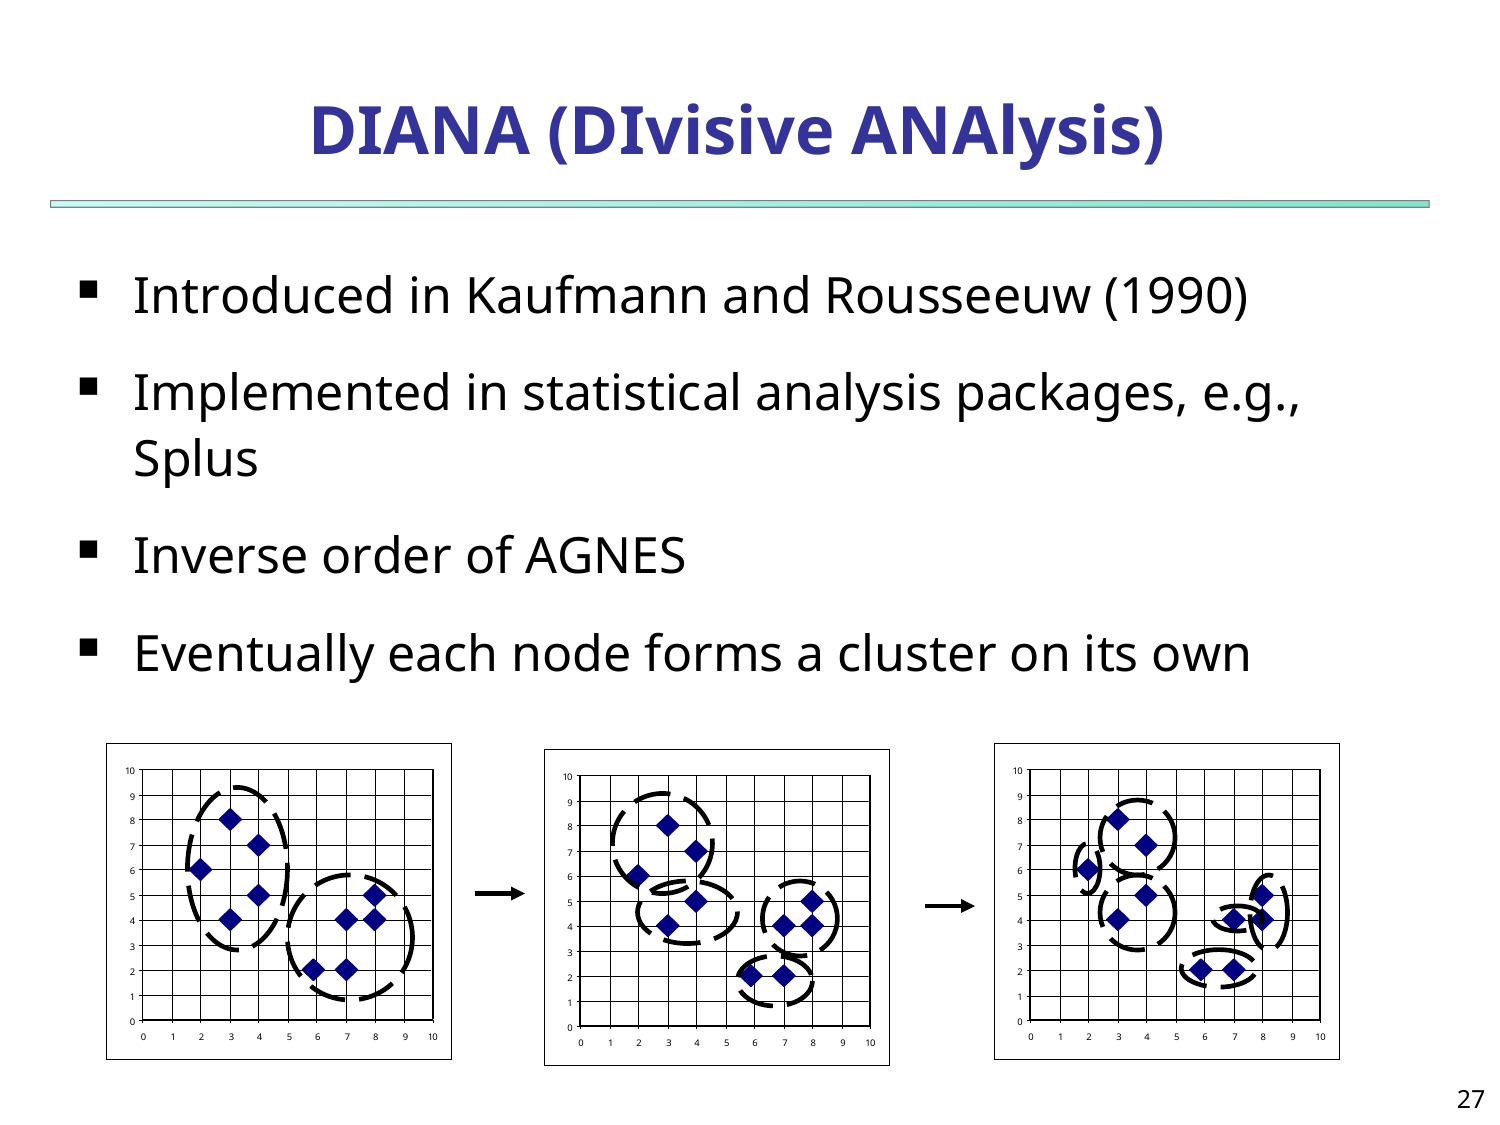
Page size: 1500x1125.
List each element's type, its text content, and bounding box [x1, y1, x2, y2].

list Introduced in Kaufmann and Rousseeuw (1990) Implemented in statistical analysis packages, e.g., Splus Inverse order of AGNES Eventually each node forms a cluster on its own [62, 249, 1438, 689]
chart [987, 737, 1351, 1069]
text_box 18 [1187, 1062, 1500, 1125]
title DIANA (DIvisive ANAlysis) [87, 49, 1388, 175]
chart [537, 743, 901, 1075]
chart [99, 737, 463, 1069]
